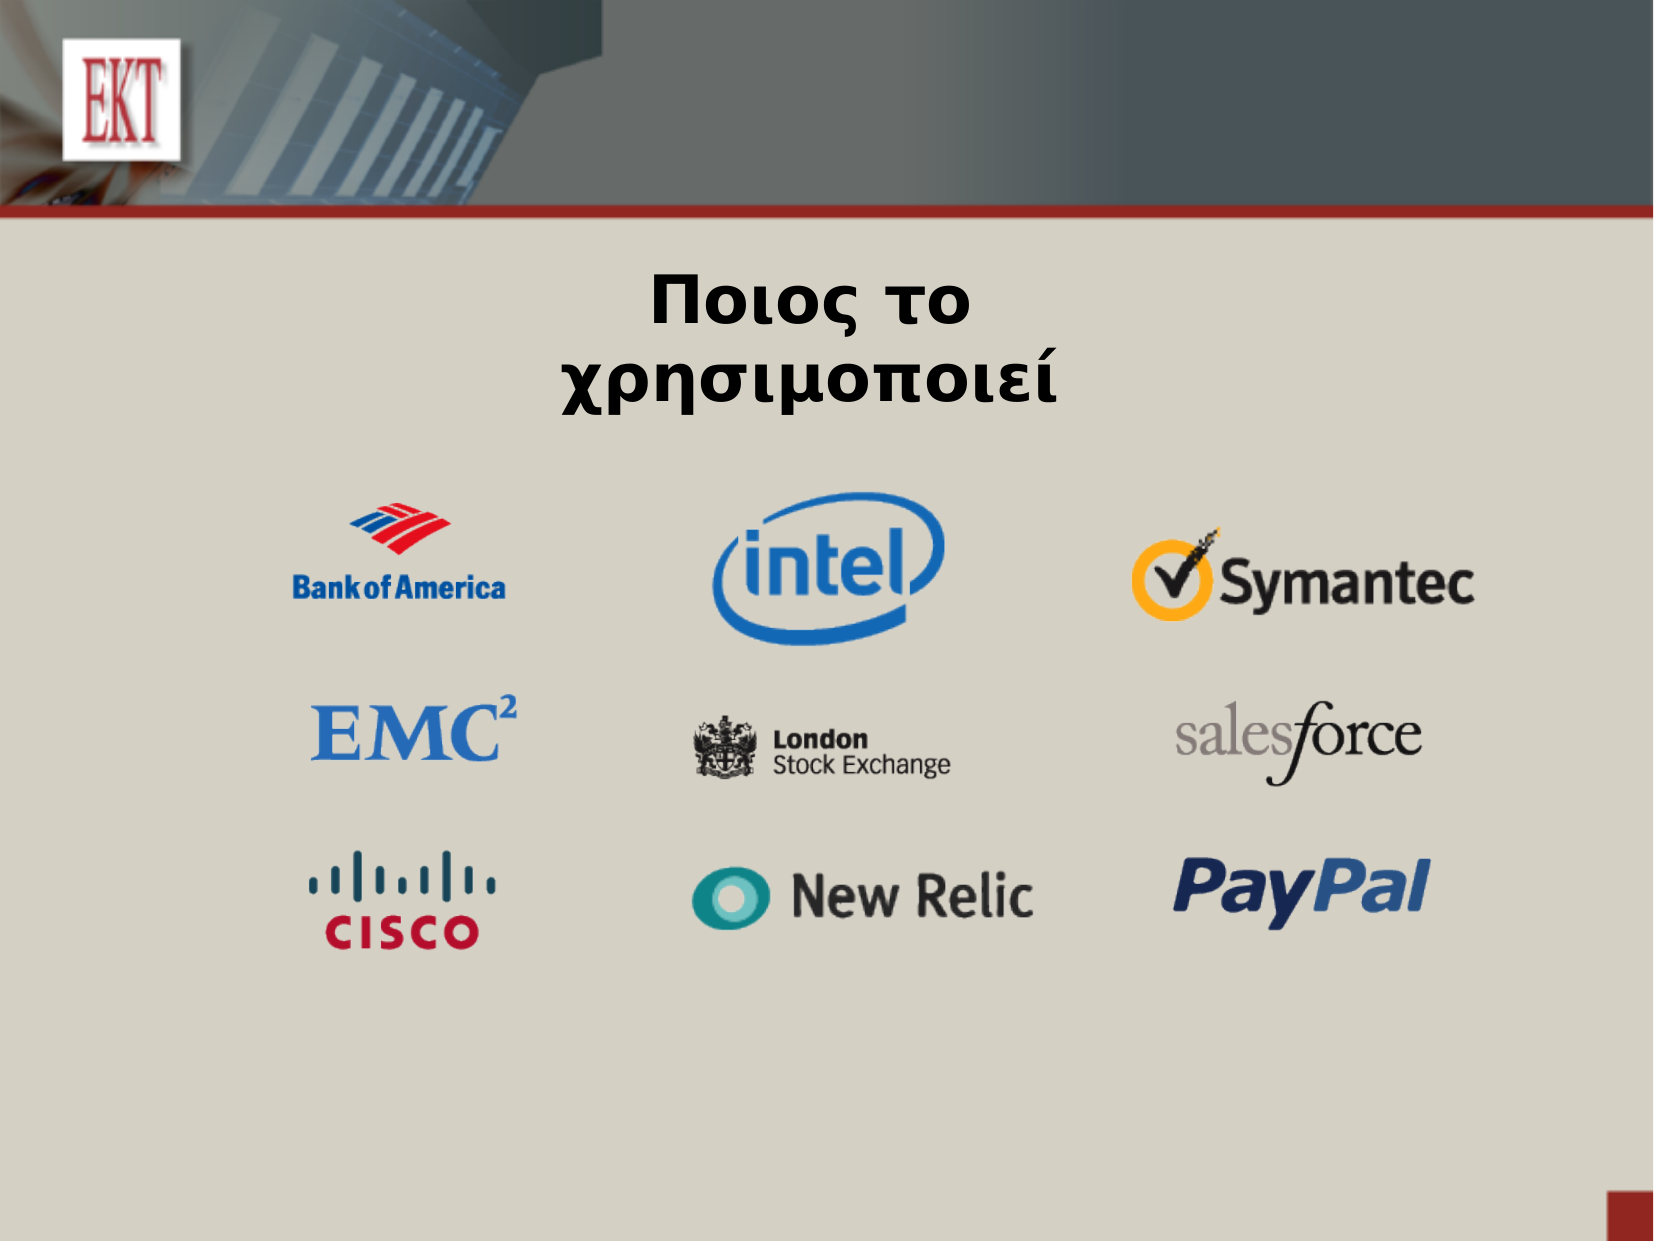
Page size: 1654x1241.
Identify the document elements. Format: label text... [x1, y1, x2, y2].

picture [0, 0, 1654, 1241]
text_box Ποιος το χρησιμοποιεί [555, 259, 1066, 421]
